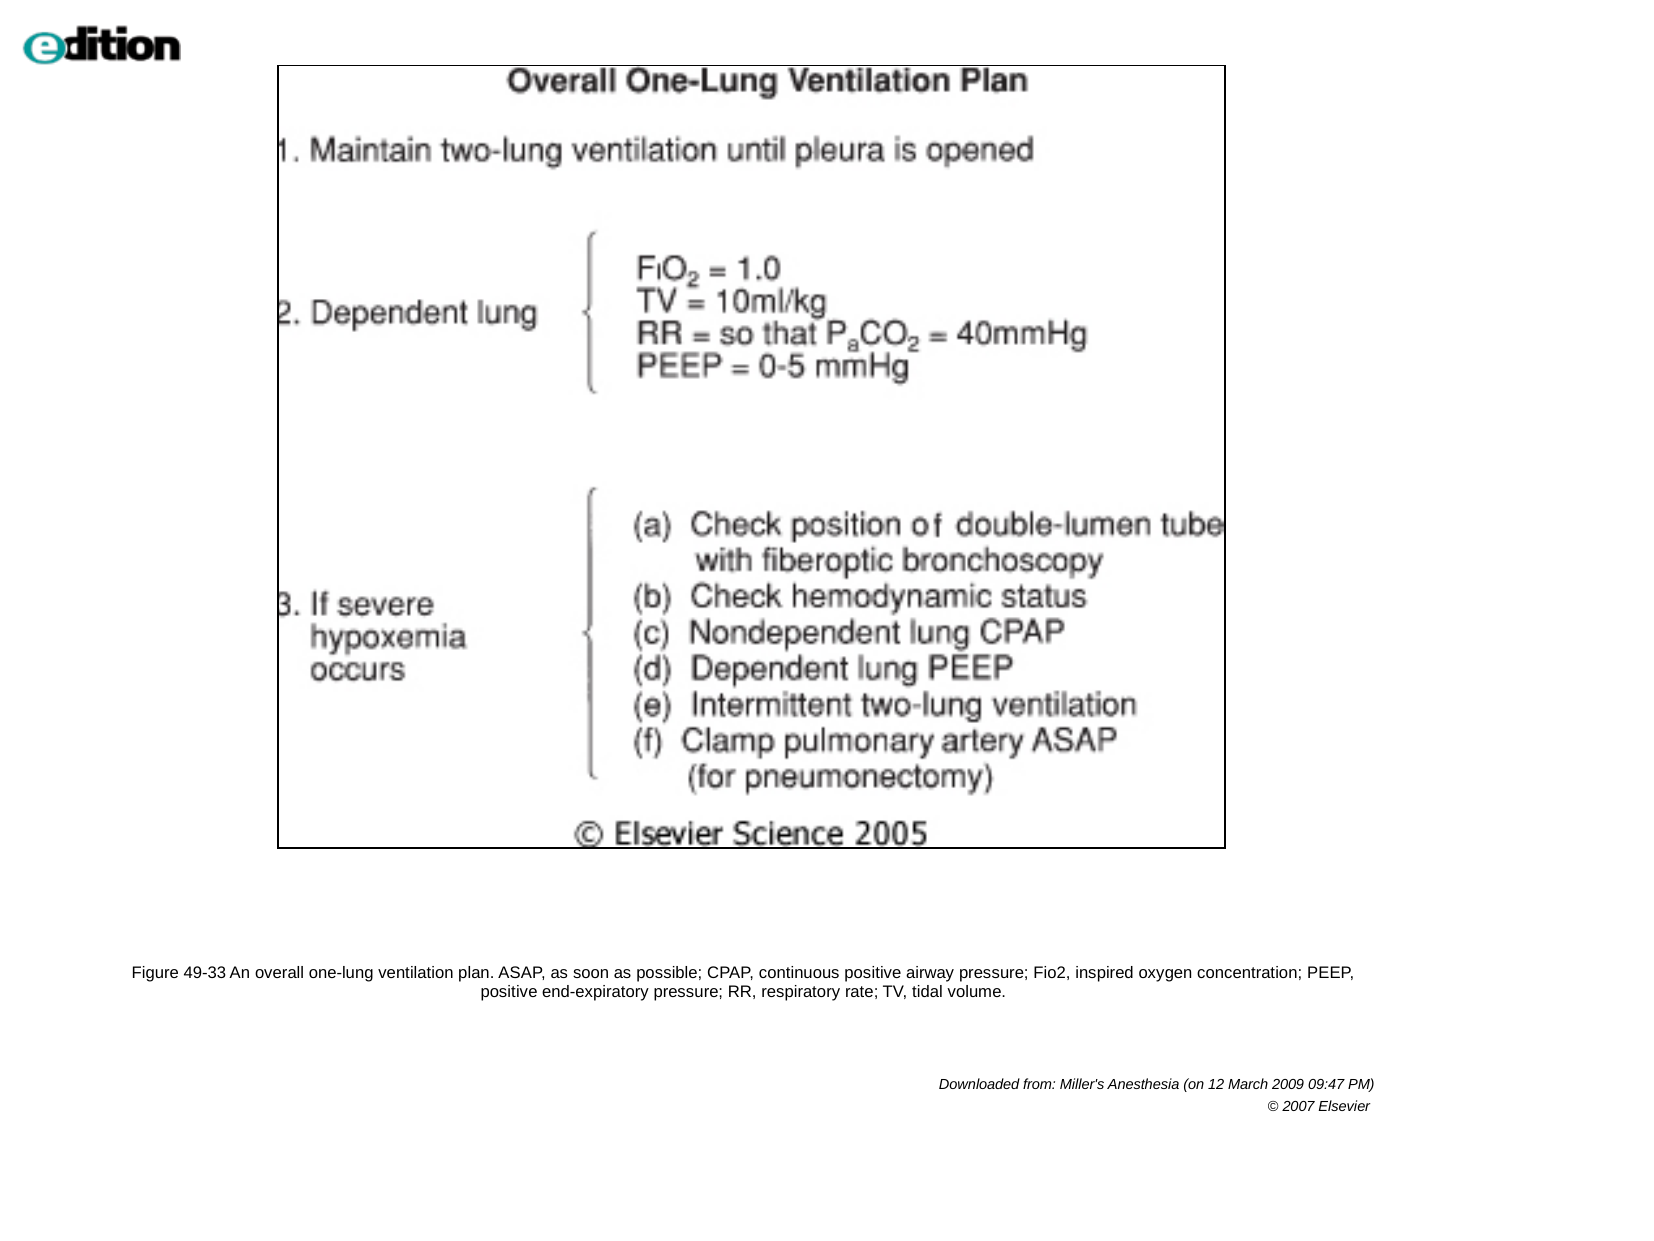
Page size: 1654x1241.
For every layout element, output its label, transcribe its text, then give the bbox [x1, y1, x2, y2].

text_box © 2007 Elsevier [656, 1090, 1389, 1122]
picture [278, 66, 1224, 848]
text_box Downloaded from: Miller's Anesthesia (on 12 March 2009 09:47 PM) [657, 1069, 1390, 1101]
picture [17, 18, 181, 71]
text_box Figure 49-33 An overall one-lung ventilation plan. ASAP, as soon as possible; CPAP, continuous positive airway pressure; Fio2, inspired oxygen concentration; PEEP, positive end-expiratory pressure; RR, respiratory rate; TV, tidal volume. [100, 955, 1388, 1009]
